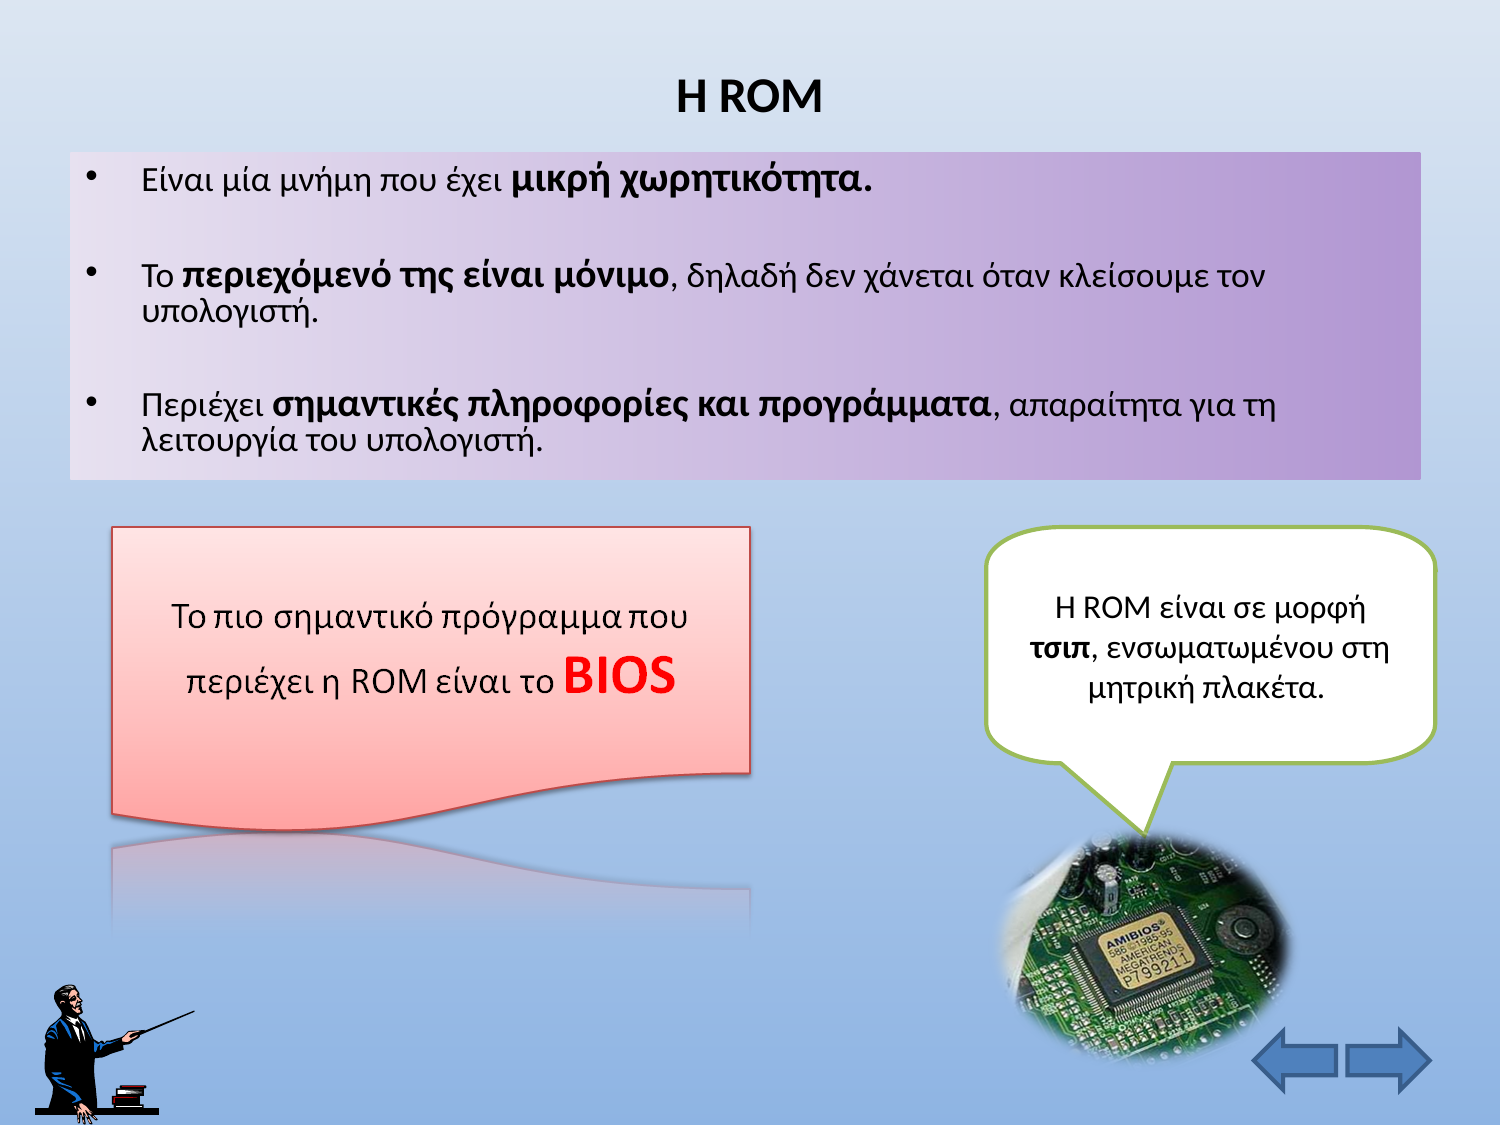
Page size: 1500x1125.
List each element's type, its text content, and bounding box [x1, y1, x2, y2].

list Είναι μία μνήμη που έχει μικρή χωρητικότητα. Το περιεχόμενό της είναι μόνιμο, δηλαδή δεν χάνεται όταν κλείσουμε τον υπολογιστή. Περιέχει σημαντικές πληροφορίες και προγράμματα, απαραίτητα για τη λειτουργία του υπολογιστή. [70, 152, 1421, 480]
text_box Η RΟM είναι σε μορφή τσιπ, ενσωματωμένου στη μητρική πλακέτα. [986, 527, 1436, 821]
picture [984, 821, 1304, 1073]
picture [101, 521, 761, 1125]
title Η ROM [75, 45, 1426, 141]
